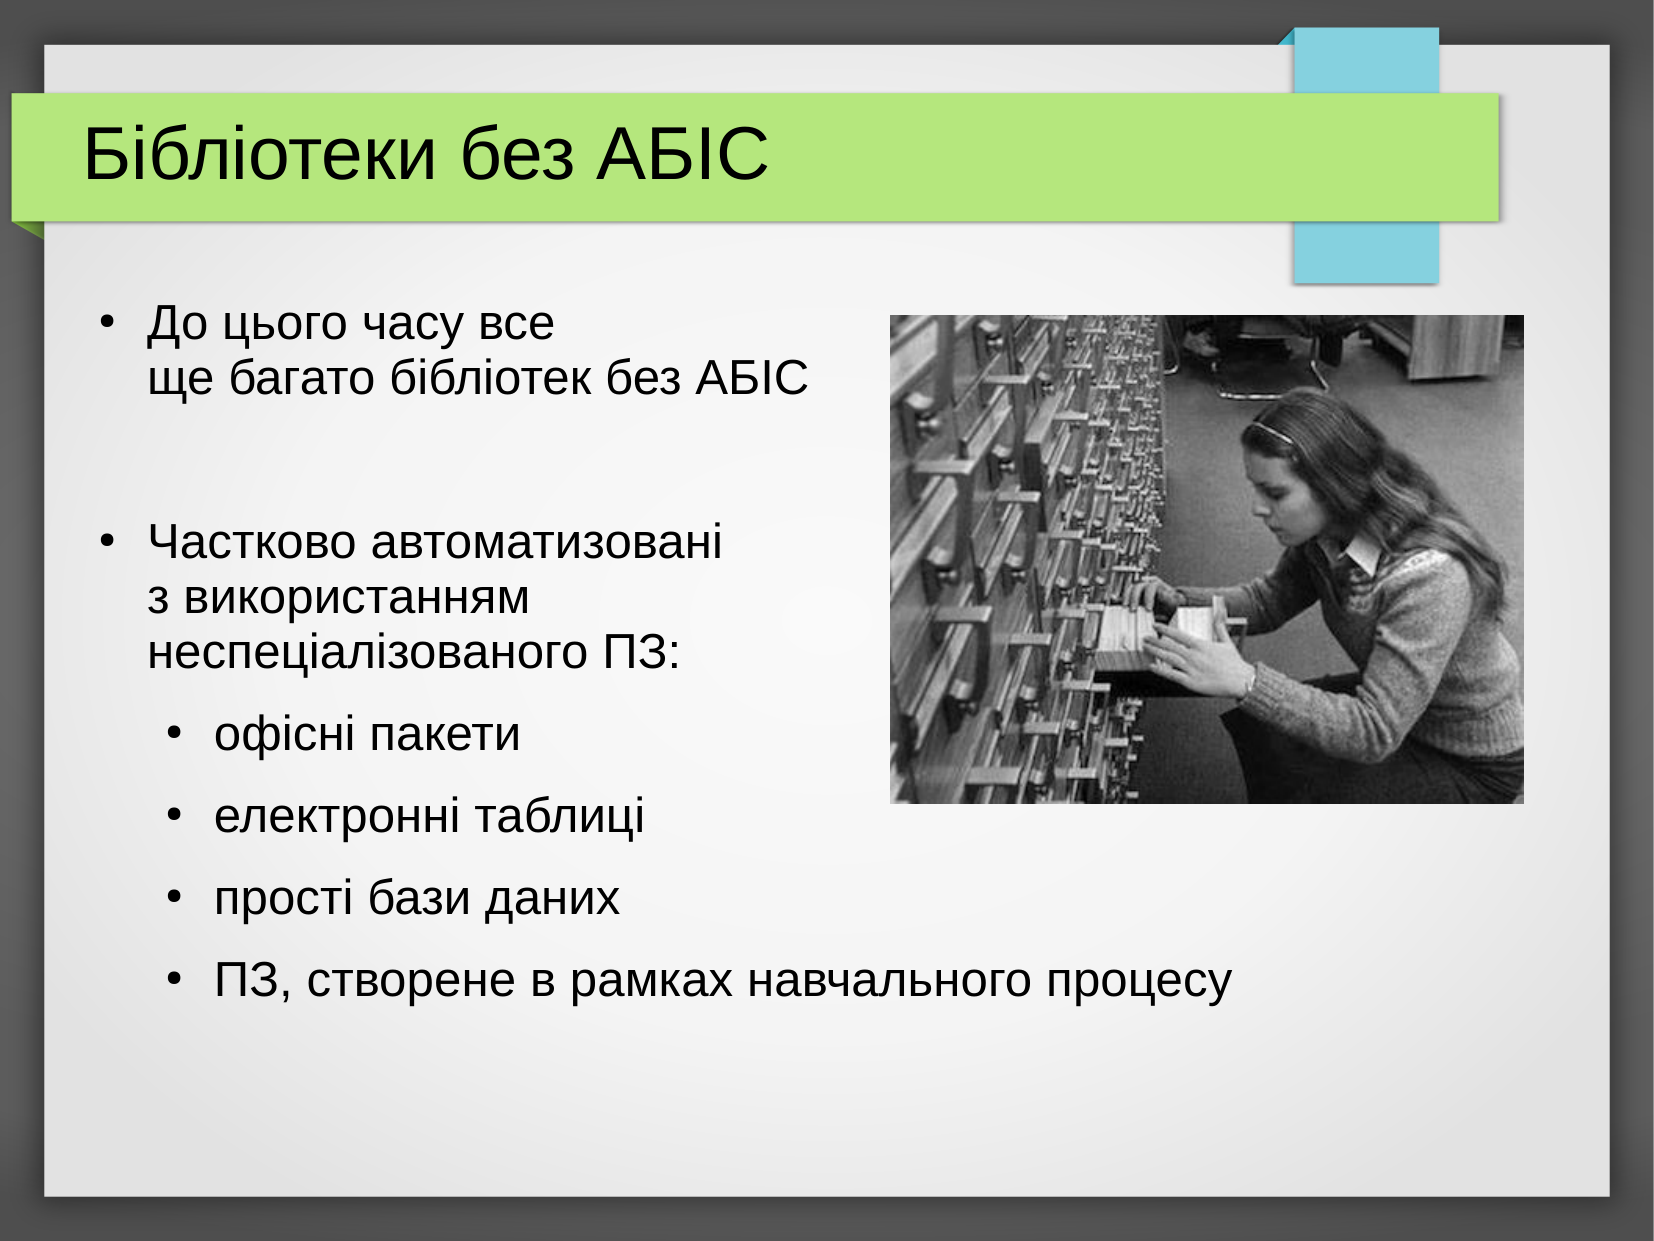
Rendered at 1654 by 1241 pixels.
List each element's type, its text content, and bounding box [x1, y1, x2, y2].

title Бібліотеки без АБІС [82, 94, 1264, 213]
list До цього часу все ще багато бібліотек без АБІС Частково автоматизовані з використанням неспеціалізованого ПЗ: офісні пакети електронні таблиці прості бази даних ПЗ, створене в рамках навчального процесу [82, 295, 1571, 1015]
picture [0, 0, 1654, 1241]
